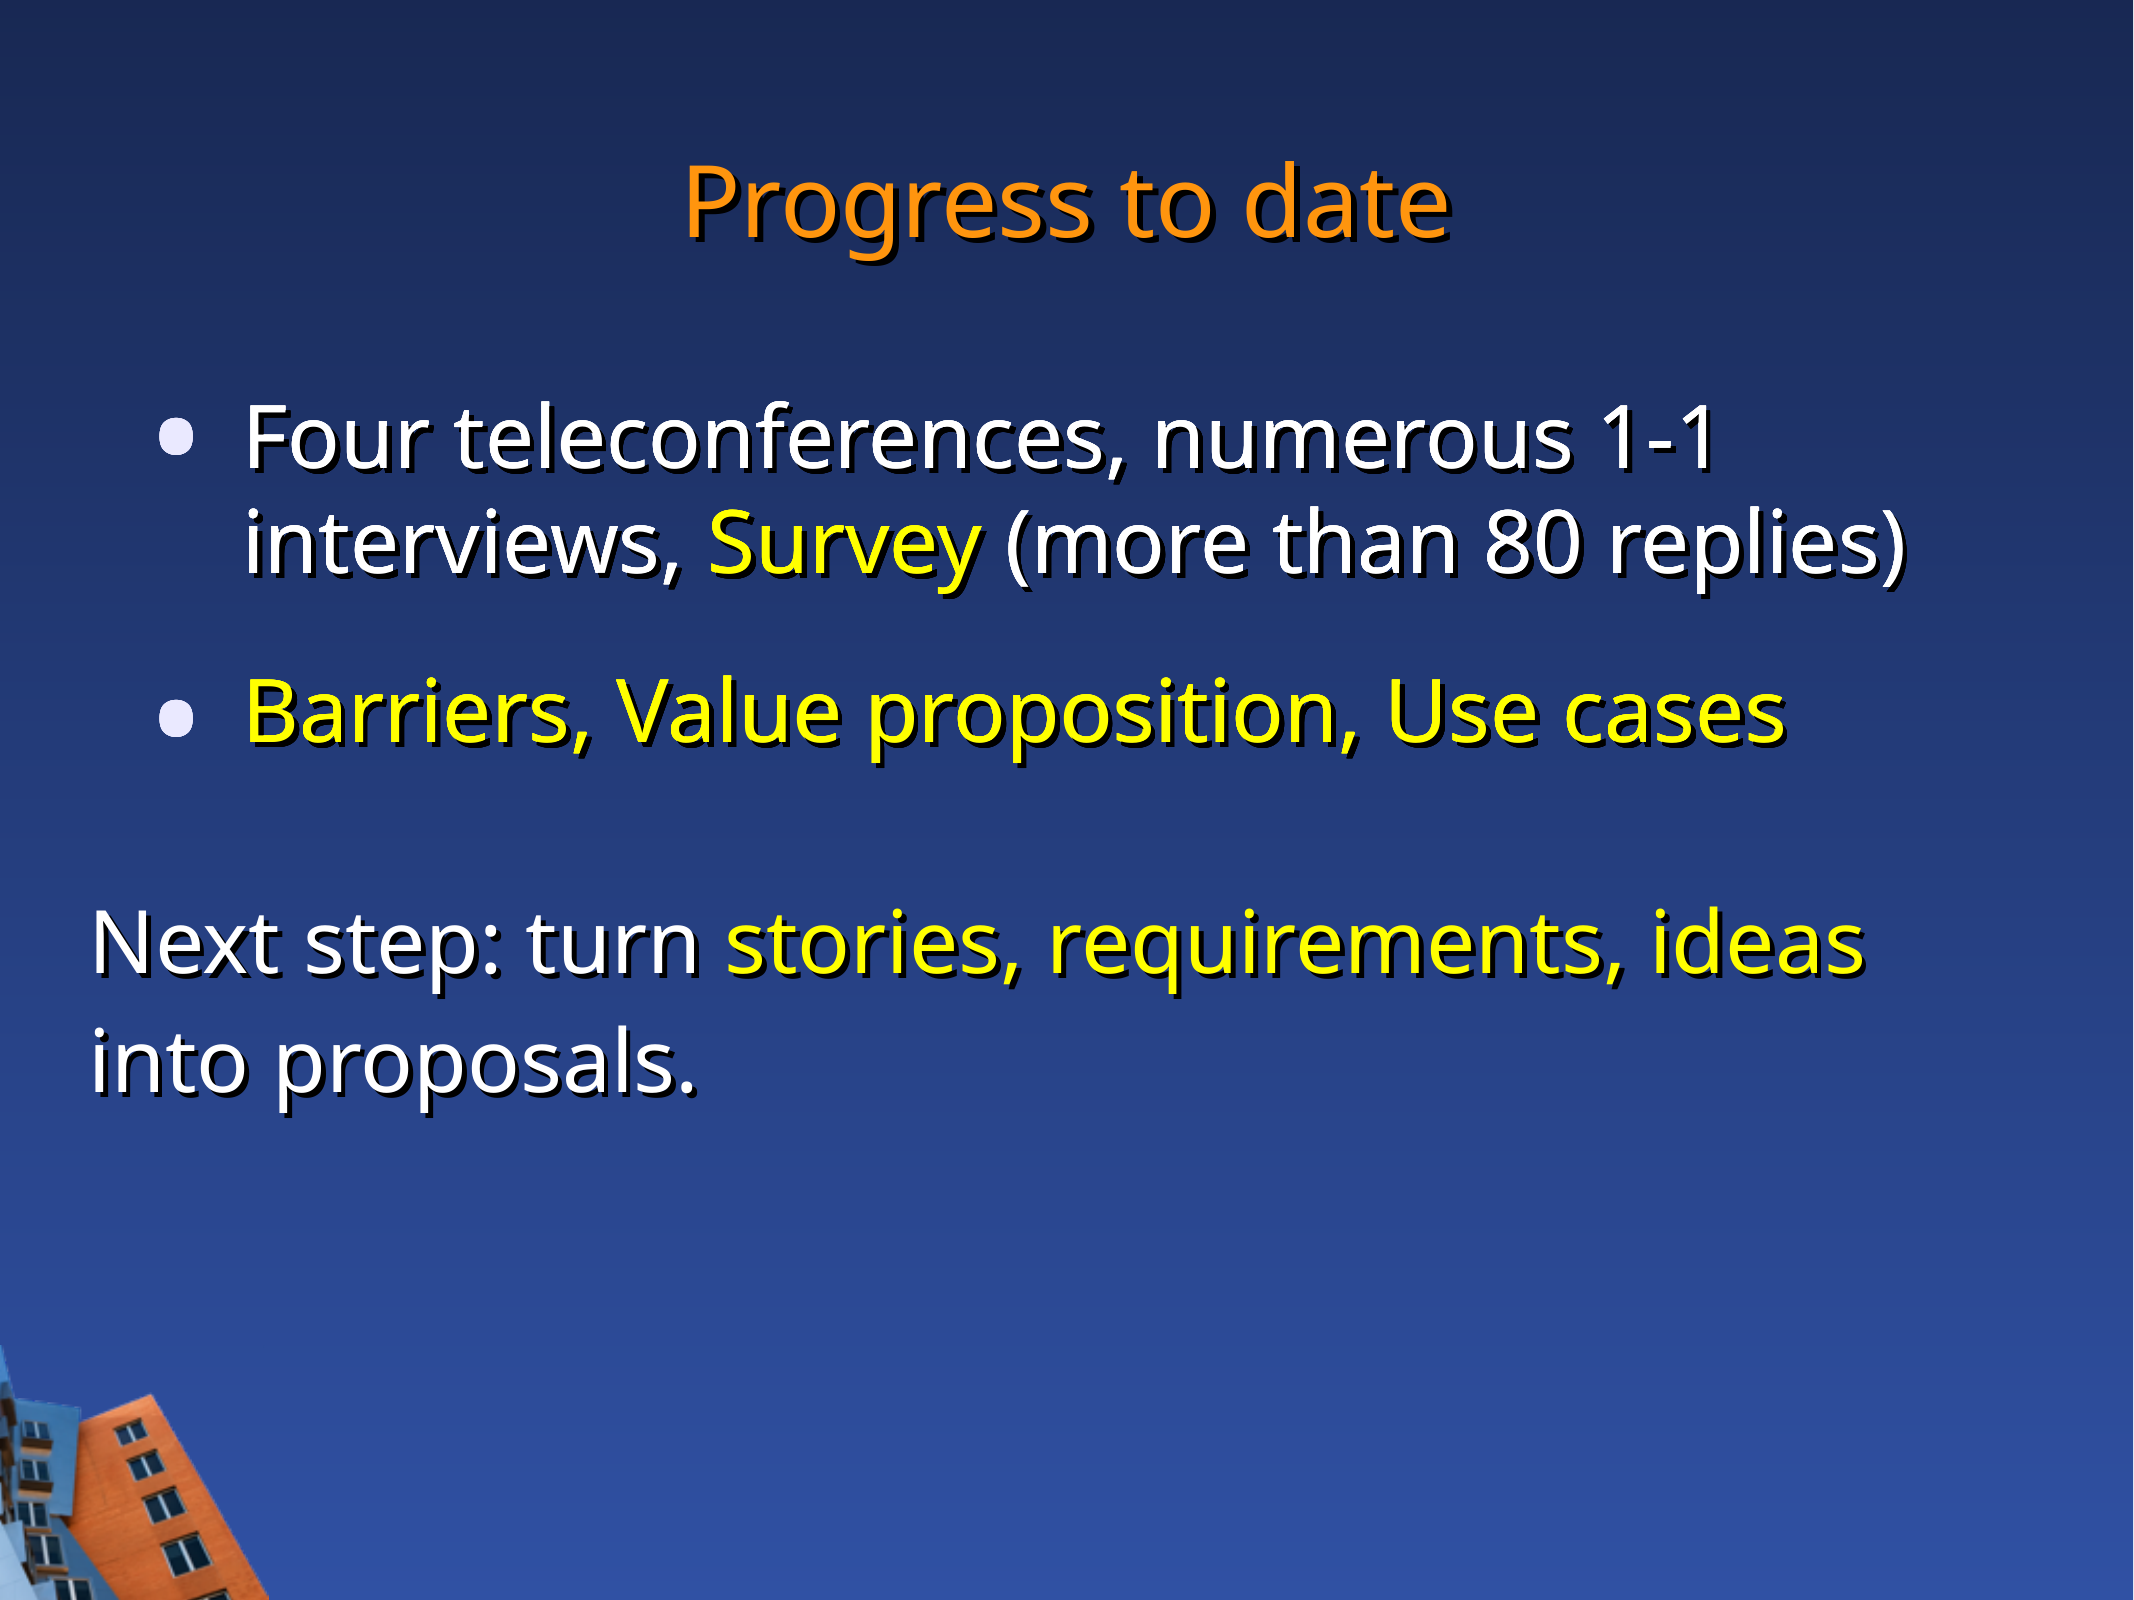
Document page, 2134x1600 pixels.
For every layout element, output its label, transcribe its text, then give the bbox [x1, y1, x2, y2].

list Four teleconferences, numerous 1-1 interviews, Survey (more than 80 replies) Barriers, Value proposition, Use cases [96, 381, 2038, 798]
list Next step: turn stories, requirements, ideas into proposals. [88, 885, 2030, 1302]
title Progress to date [106, 71, 2027, 324]
picture [0, 1345, 269, 1600]
